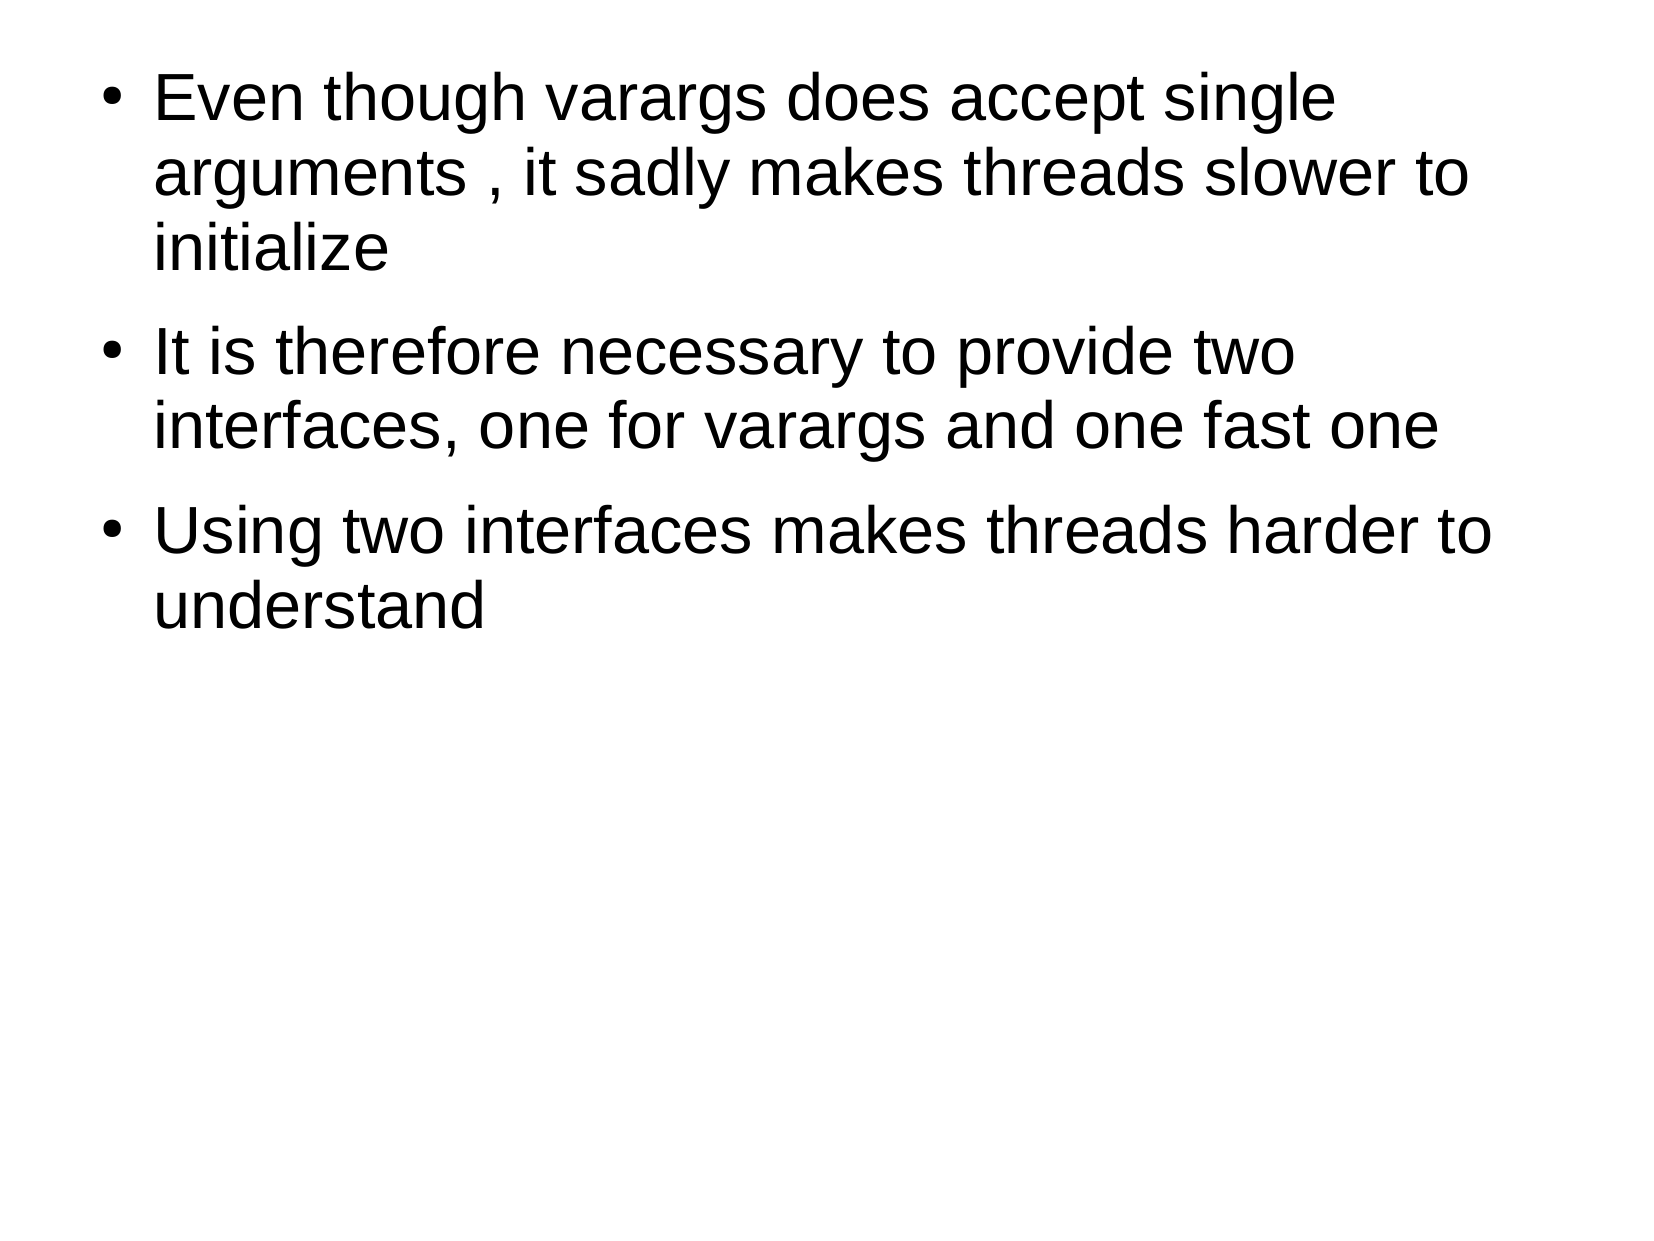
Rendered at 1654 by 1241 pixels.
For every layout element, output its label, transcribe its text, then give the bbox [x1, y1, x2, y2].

list Even though varargs does accept single arguments , it sadly makes threads slower to initialize It is therefore necessary to provide two interfaces, one for varargs and one fast one Using two interfaces makes threads harder to understand [82, 60, 1571, 1010]
